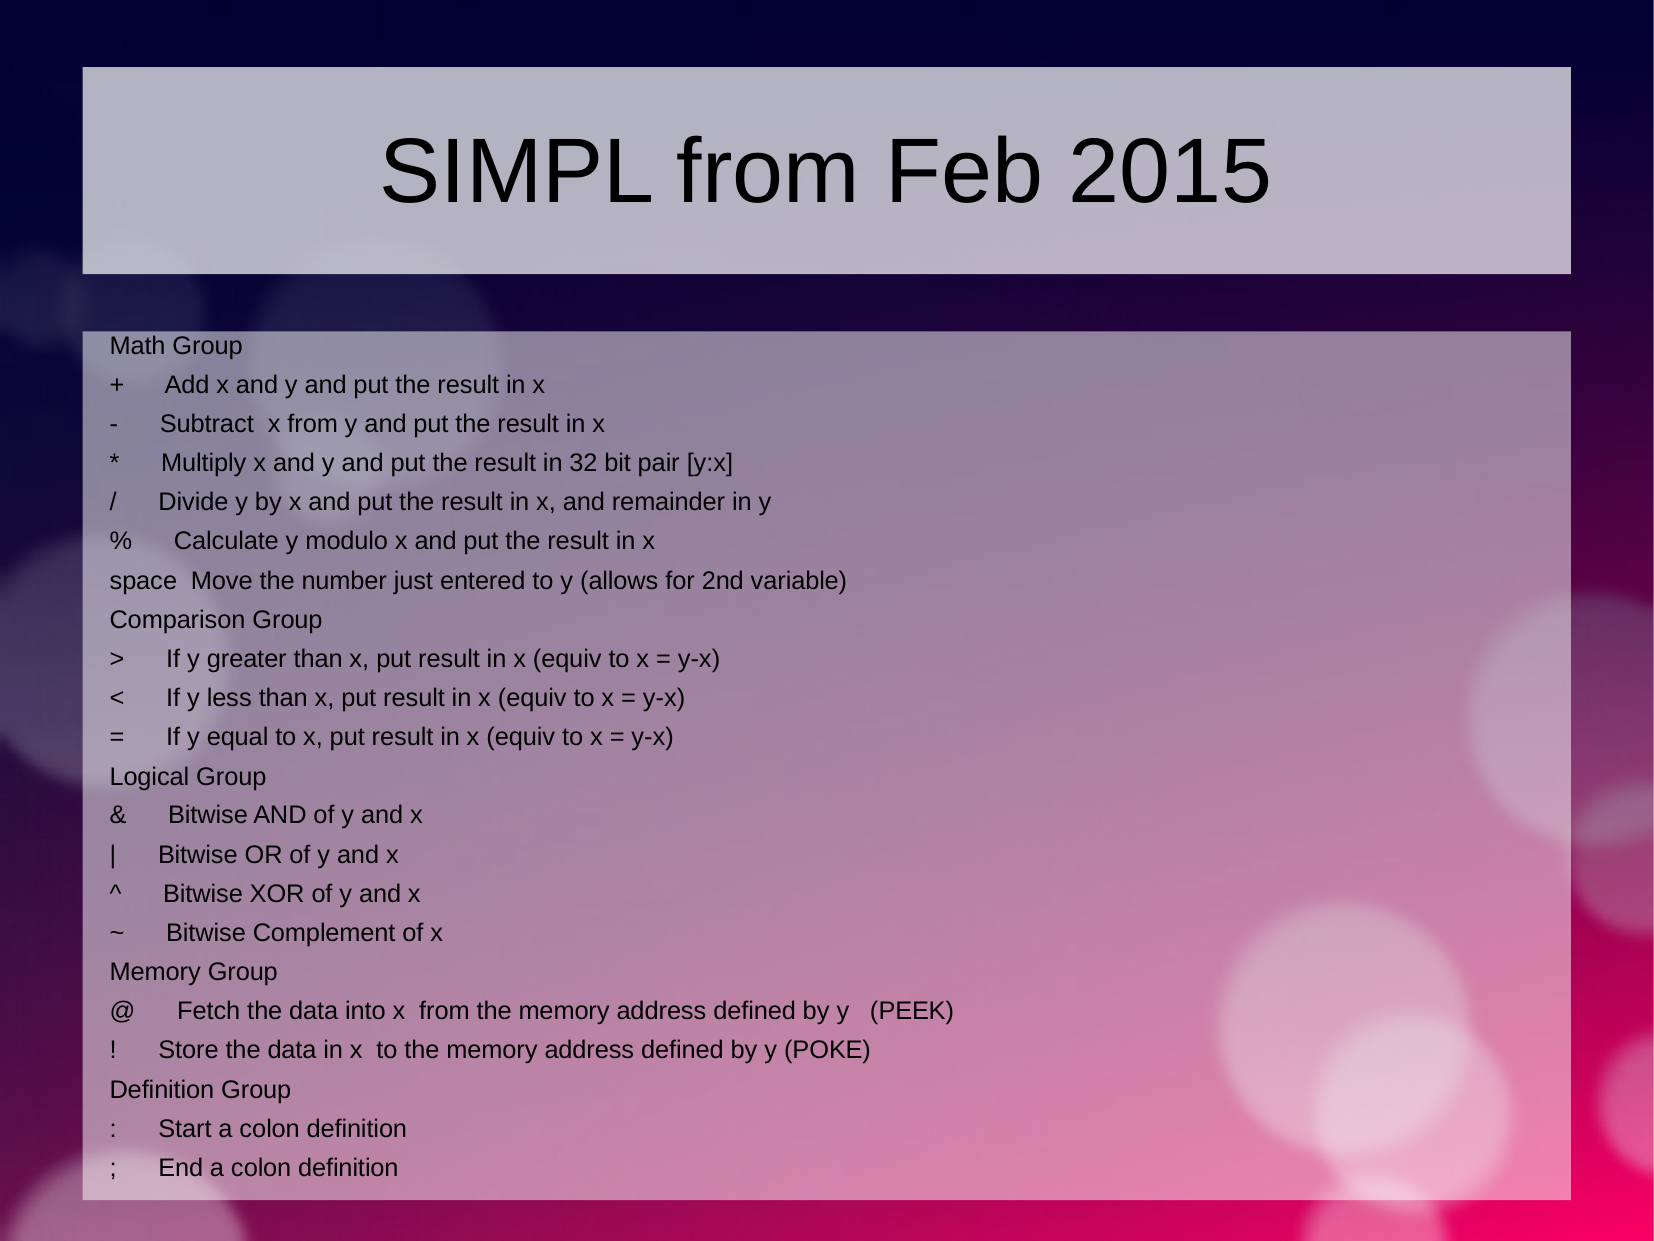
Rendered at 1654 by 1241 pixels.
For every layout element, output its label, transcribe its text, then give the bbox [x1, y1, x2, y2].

list Math Group + Add x and y and put the result in x - Subtract x from y and put the result in x * Multiply x and y and put the result in 32 bit pair [y:x] / Divide y by x and put the result in x, and remainder in y % Calculate y modulo x and put the result in x space Move the number just entered to y (allows for 2nd variable) Comparison Group > If y greater than x, put result in x (equiv to x = y-x) < If y less than x, put result in x (equiv to x = y-x) = If y equal to x, put result in x (equiv to x = y-x) Logical Group & Bitwise AND of y and x | Bitwise OR of y and x ^ Bitwise XOR of y and x ~ Bitwise Complement of x Memory Group @ Fetch the data into x from the memory address defined by y (PEEK) ! Store the data in x to the memory address defined by y (POKE) Definition Group : Start a colon definition ; End a colon definition [82, 331, 1571, 1201]
title SIMPL from Feb 2015 [82, 67, 1571, 275]
picture [0, 0, 1654, 1241]
